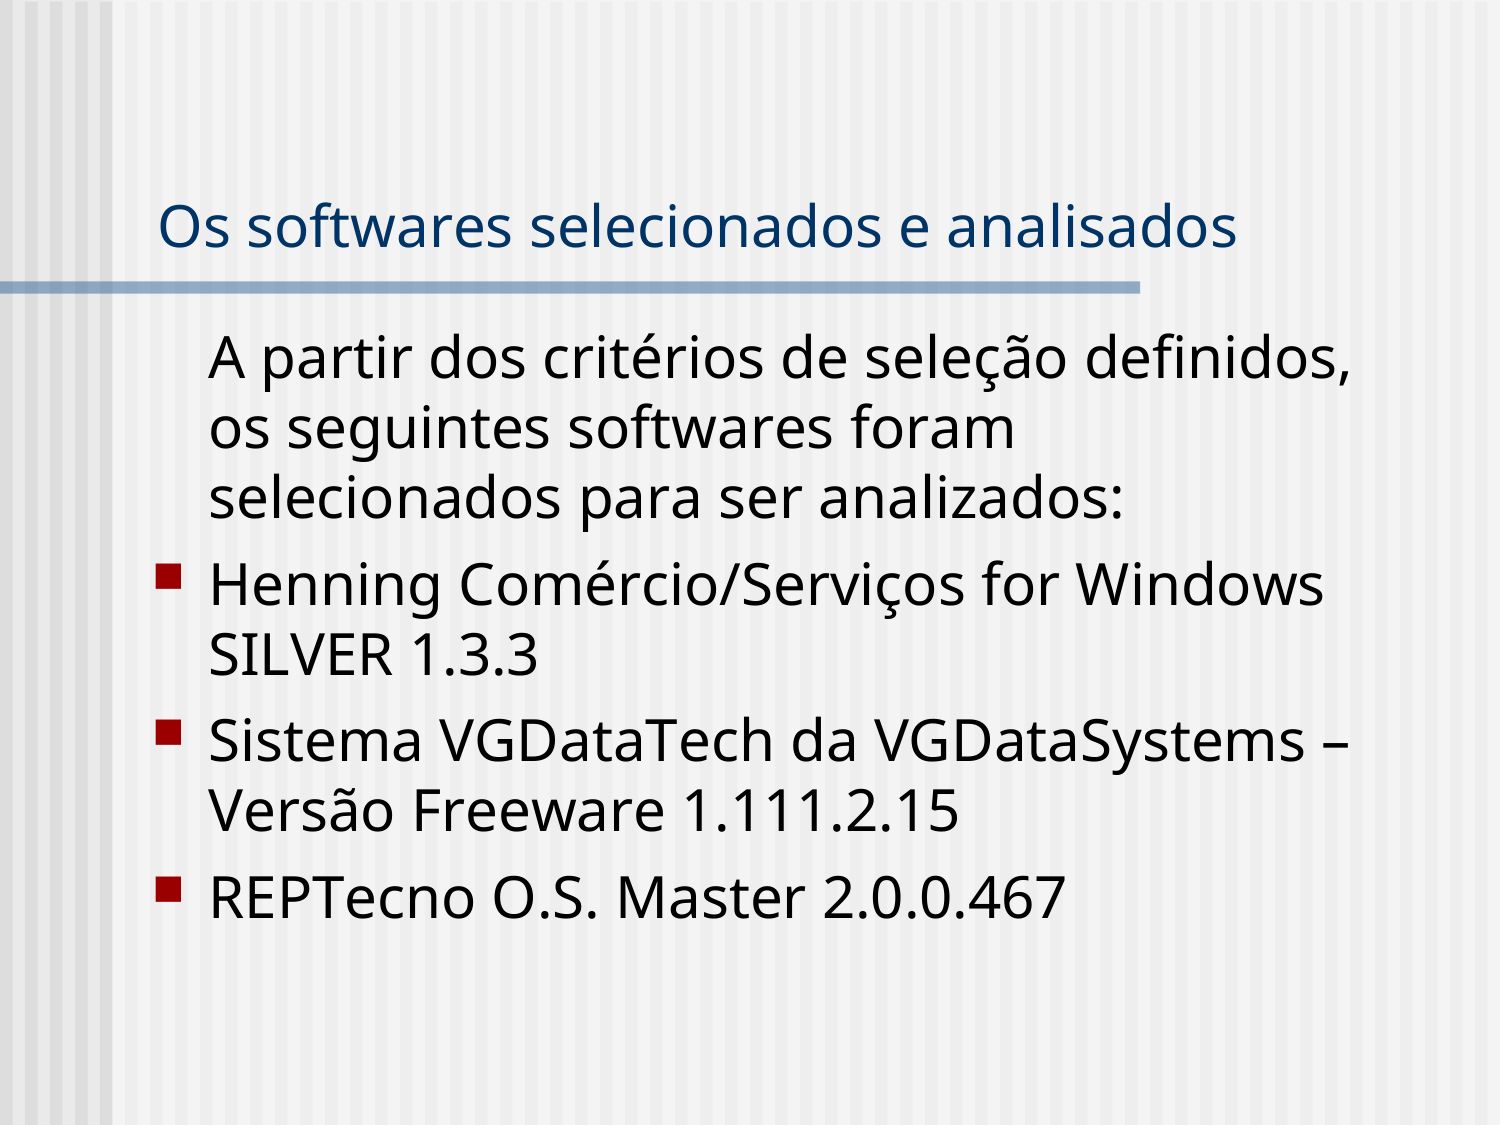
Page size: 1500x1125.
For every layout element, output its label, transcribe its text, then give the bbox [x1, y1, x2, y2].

list A partir dos critérios de seleção definidos, os seguintes softwares foram selecionados para ser analizados: Henning Comércio/Serviços for Windows SILVER 1.3.3 Sistema VGDataTech da VGDataSystems – Versão Freeware 1.111.2.15 REPTecno O.S. Master 2.0.0.467 [137, 312, 1400, 1025]
title Os softwares selecionados e analisados [142, 141, 1483, 267]
